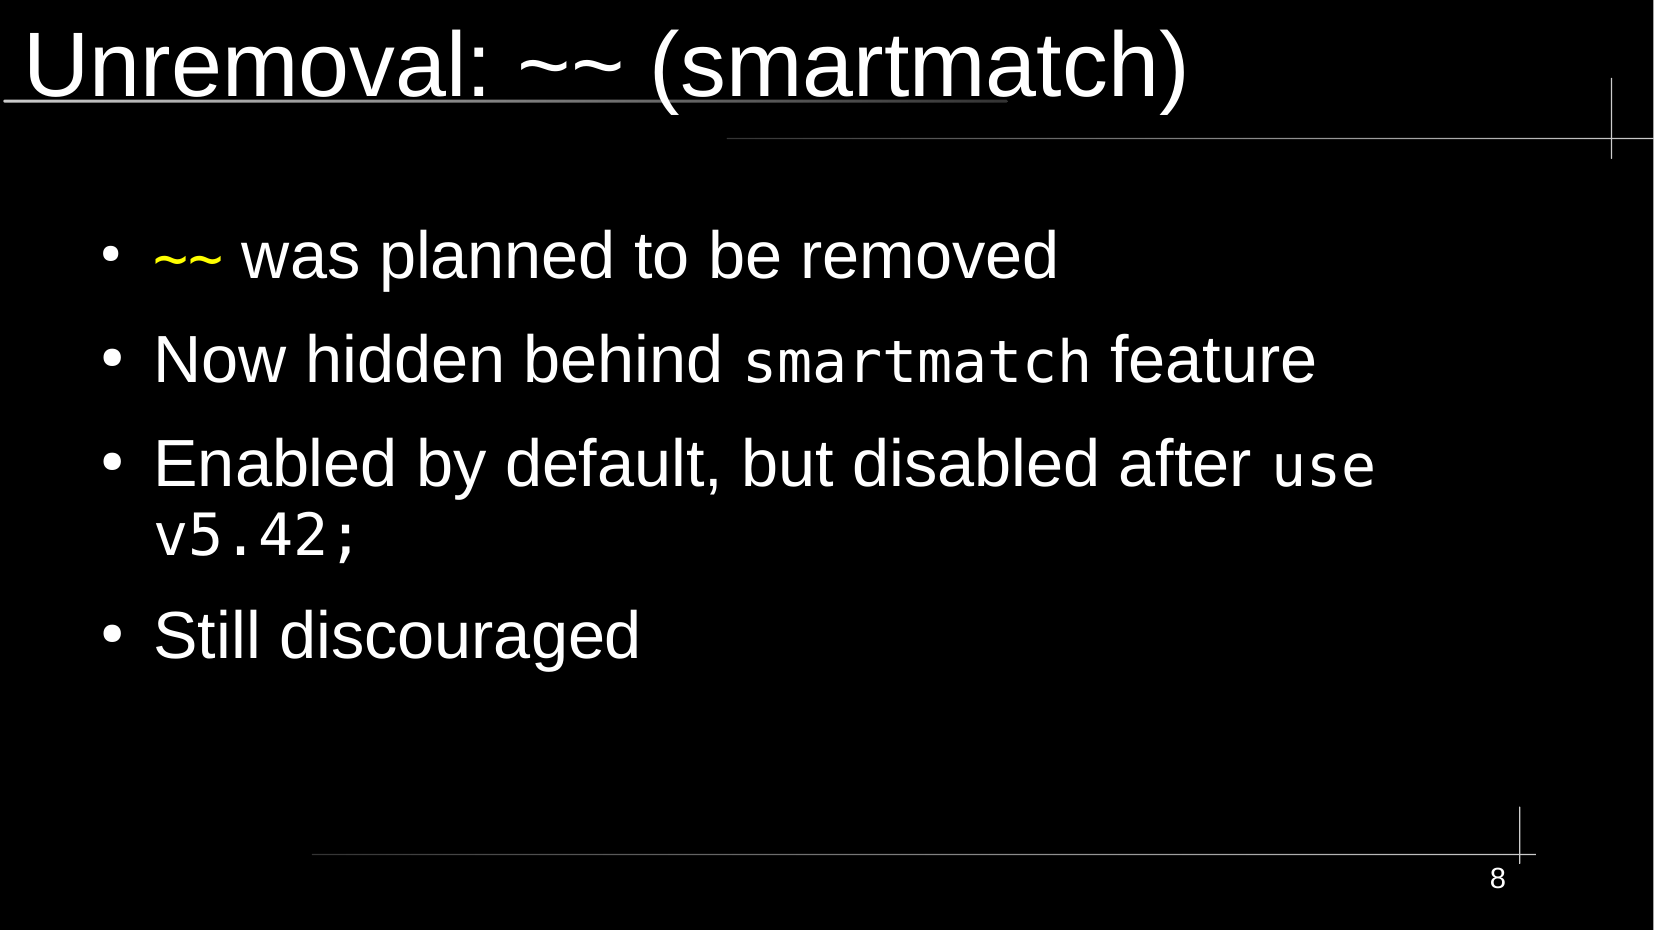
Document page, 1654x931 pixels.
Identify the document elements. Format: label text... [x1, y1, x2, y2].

title Unremoval: ~~ (smartmatch) [23, 11, 1589, 119]
list ~~ was planned to be removed Now hidden behind smartmatch feature Enabled by default, but disabled after use v5.42; Still discouraged [82, 217, 1571, 758]
